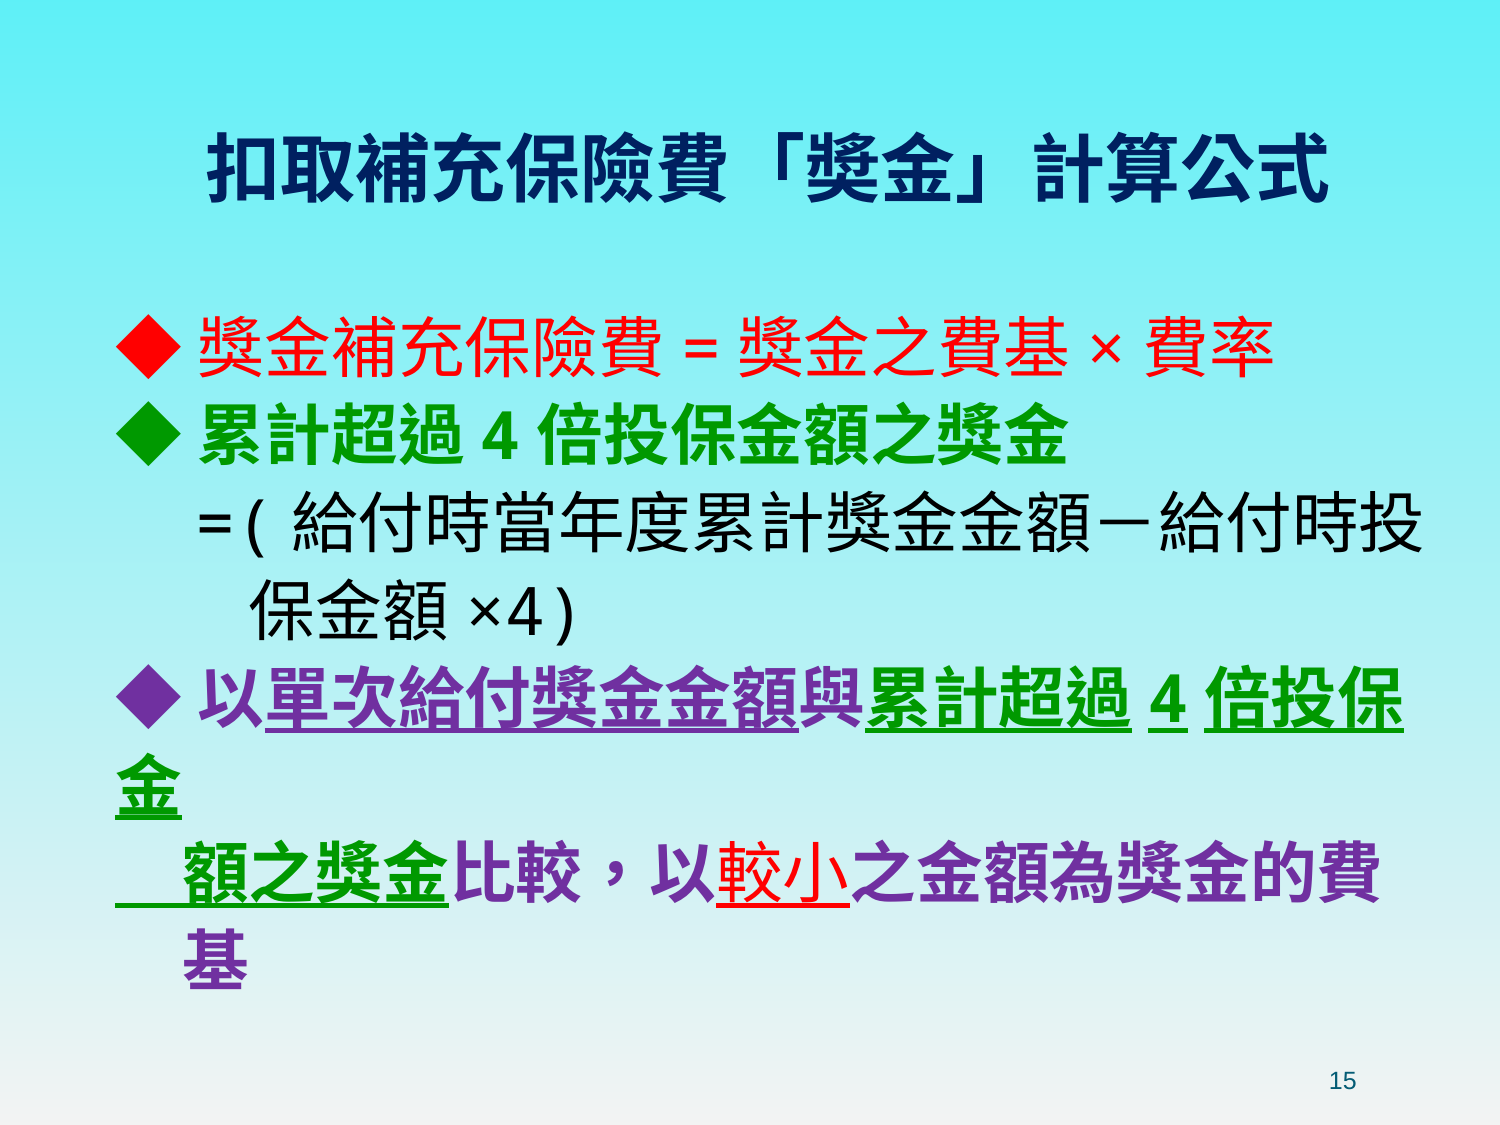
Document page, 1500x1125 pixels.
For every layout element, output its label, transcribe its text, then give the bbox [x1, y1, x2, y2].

text_box ◆獎金補充保險費=獎金之費基×費率 ◆累計超過4倍投保金額之獎金 =(給付時當年度累計獎金金額－給付時投 保金額×4) ◆以單次給付獎金金額與累計超過4倍投保金 額之獎金比較，以較小之金額為獎金的費 基 [100, 291, 1447, 1006]
text_box 扣取補充保險費「奬金」計算公式 [124, 102, 1412, 232]
text_box 15 [1328, 1034, 1454, 1095]
